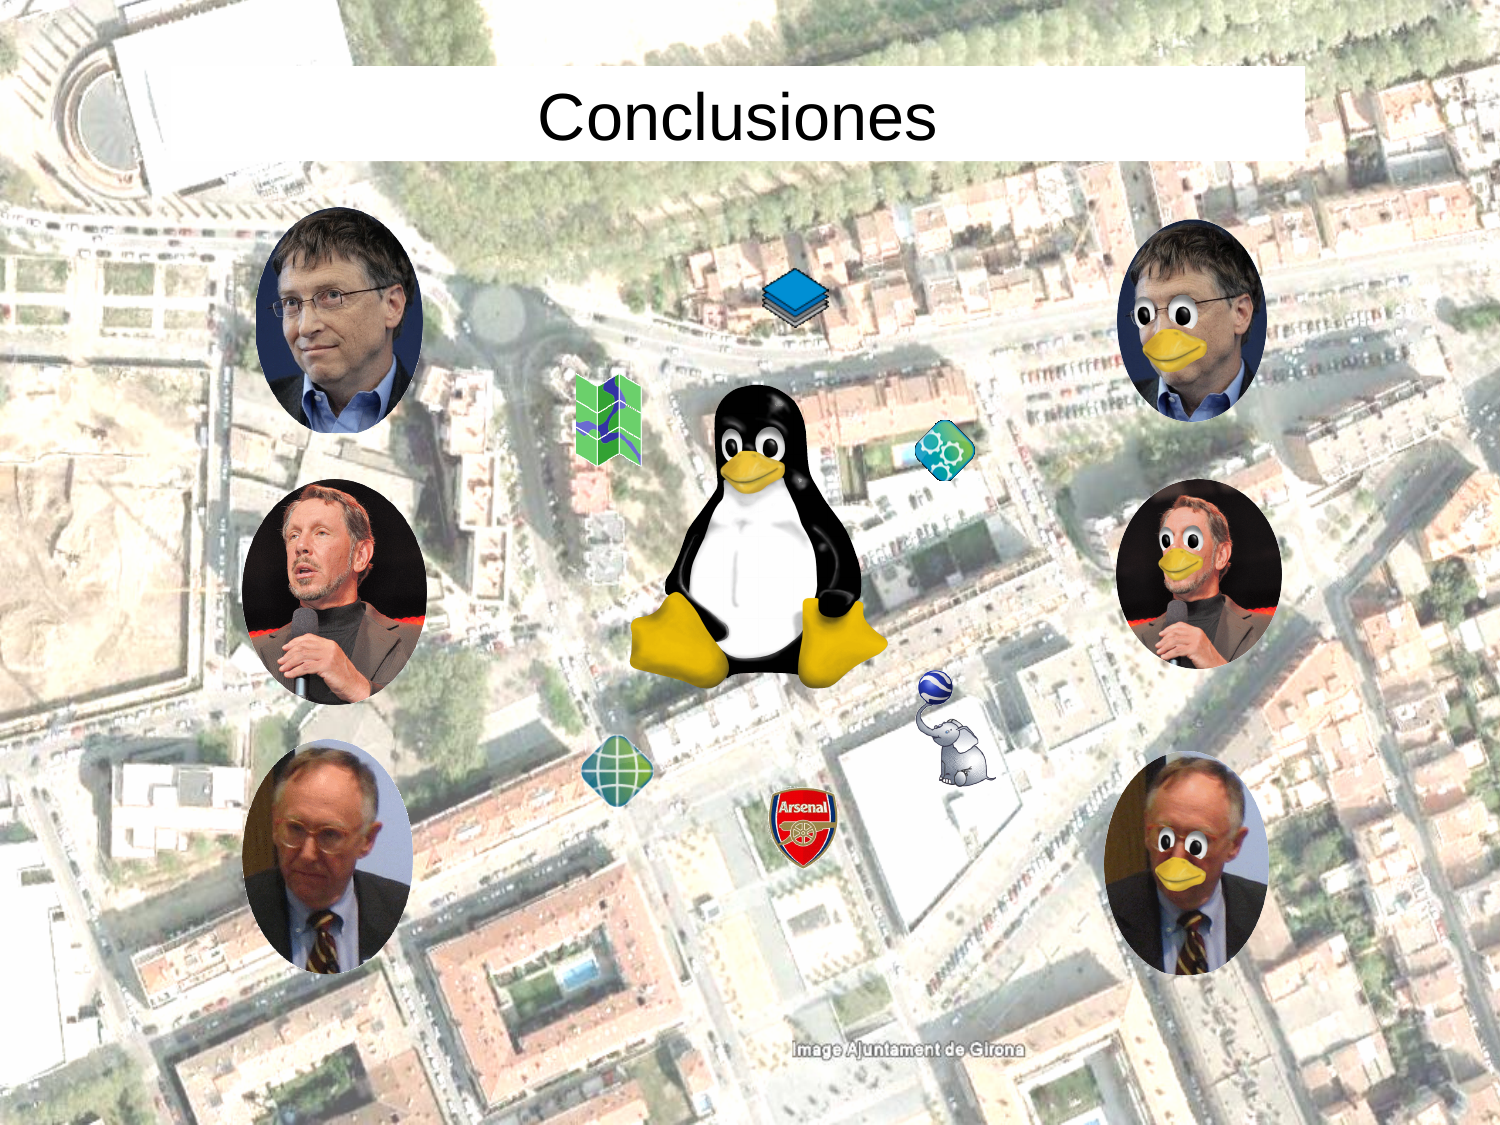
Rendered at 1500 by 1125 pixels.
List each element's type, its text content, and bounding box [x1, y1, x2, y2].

picture [0, 0, 1500, 1125]
title Conclusiones [171, 66, 1306, 162]
